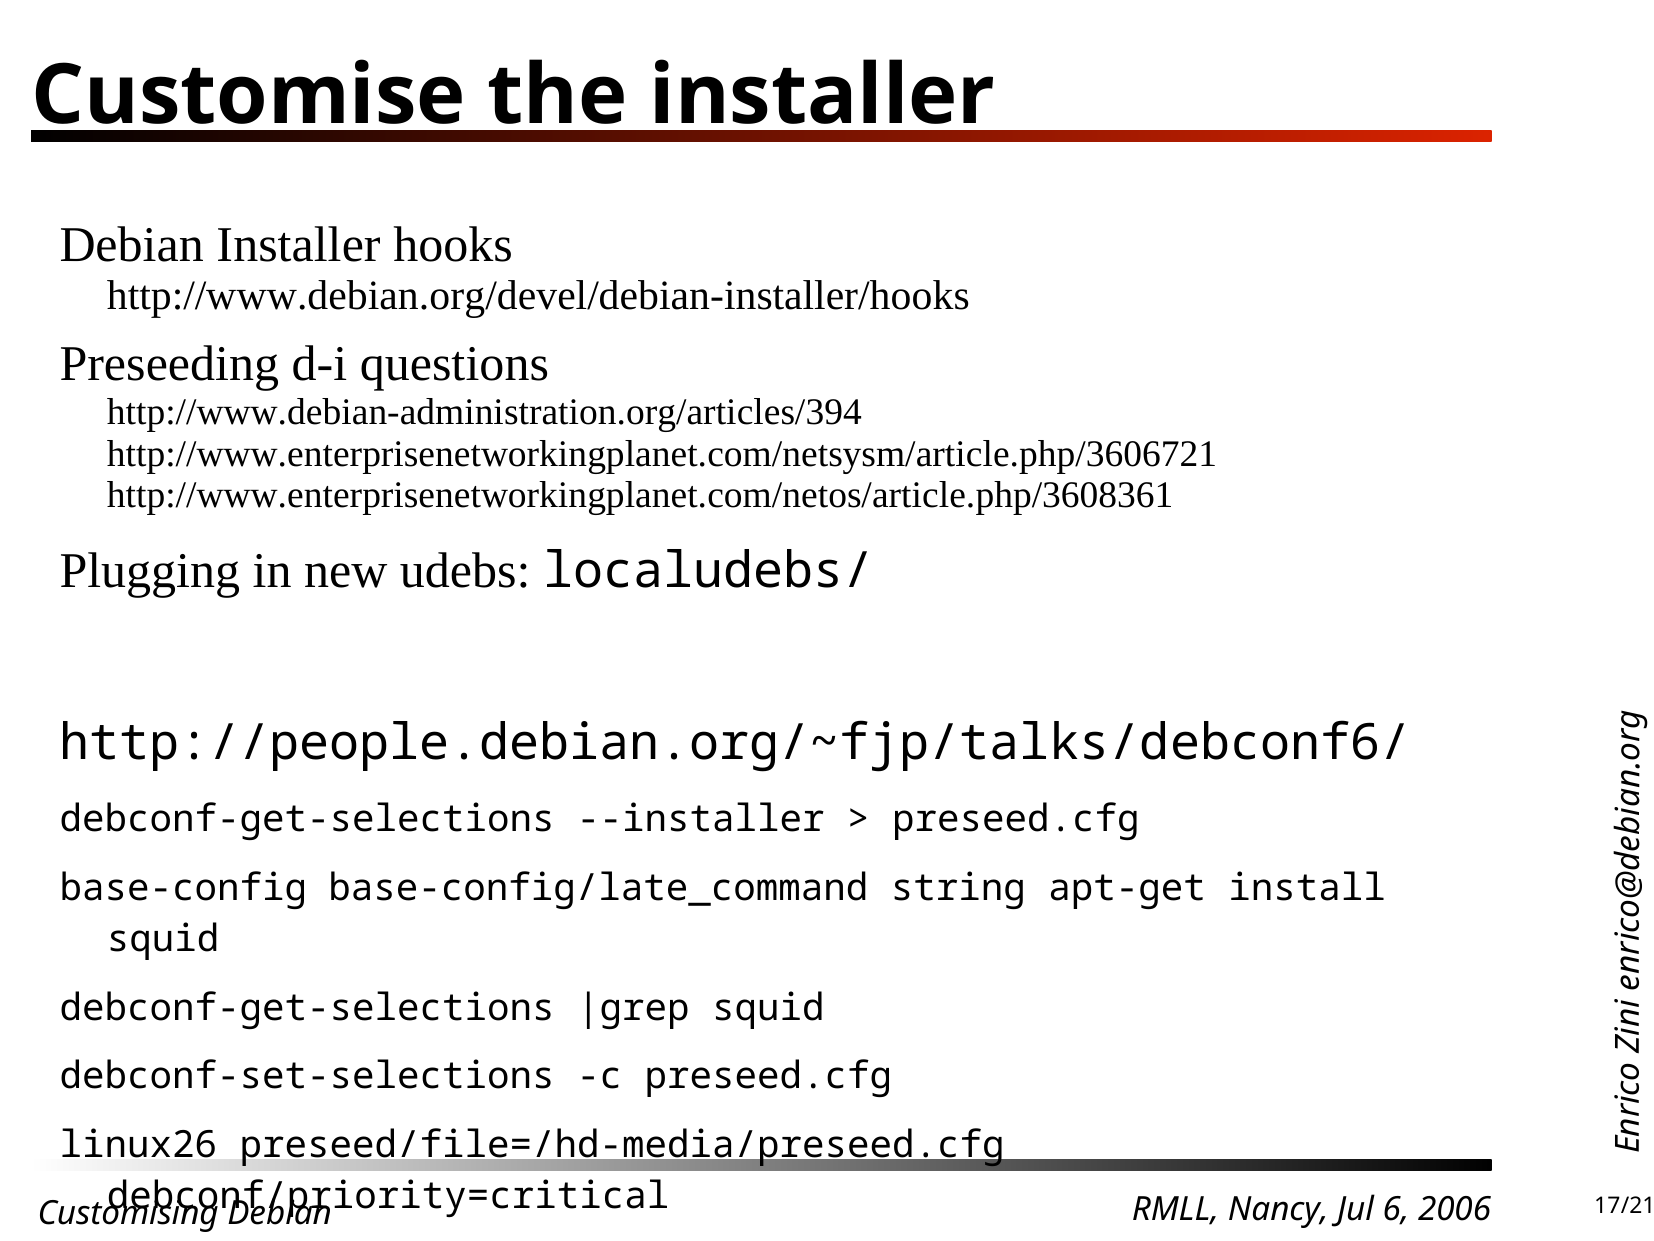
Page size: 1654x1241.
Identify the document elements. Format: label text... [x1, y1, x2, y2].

text_box Debian Installer hooks http://www.debian.org/devel/debian-installer/hooks Preseeding d-i questions http://www.debian-administration.org/articles/394 http://www.enterprisenetworkingplanet.com/netsysm/article.php/3606721 http://www.enterprisenetworkingplanet.com/netos/article.php/3608361 Plugging in new udebs: localudebs/ http://people.debian.org/~fjp/talks/debconf6/ debconf-get-selections --installer > preseed.cfg base-config base-config/late_command string apt-get install squid debconf-get-selections |grep squid debconf-set-selections -c preseed.cfg linux26 preseed/file=/hd-media/preseed.cfg debconf/priority=critical [59, 216, 1495, 1154]
text_box Customise the installer [31, 34, 1495, 171]
